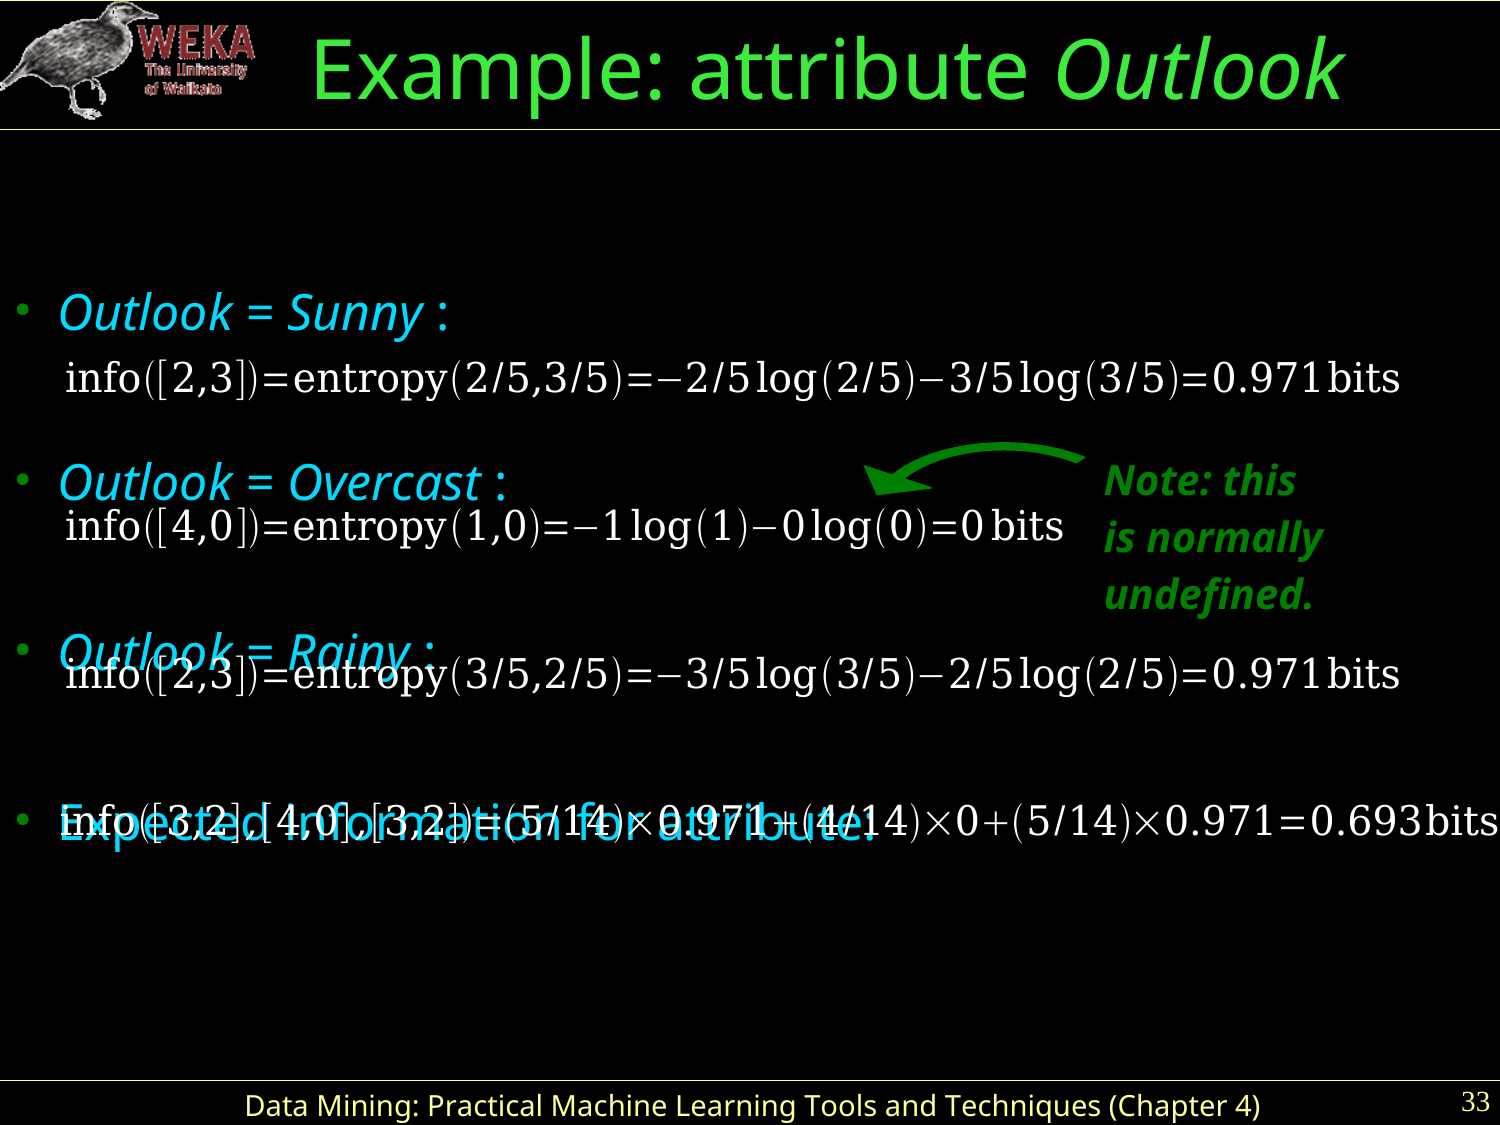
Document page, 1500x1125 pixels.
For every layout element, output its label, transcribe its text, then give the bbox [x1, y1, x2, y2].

title Example: attribute Outlook [295, 0, 1500, 148]
text_box Outlook = Sunny : Outlook = Overcast : Outlook = Rainy : Expected information for attribute: [0, 269, 1238, 945]
chart [59, 354, 1406, 403]
picture [0, 1, 266, 129]
chart [59, 501, 1069, 551]
chart [59, 649, 1406, 699]
text_box Note: this is normally undefined. [1088, 442, 1339, 630]
text_box [864, 442, 1085, 495]
chart [53, 797, 1500, 846]
